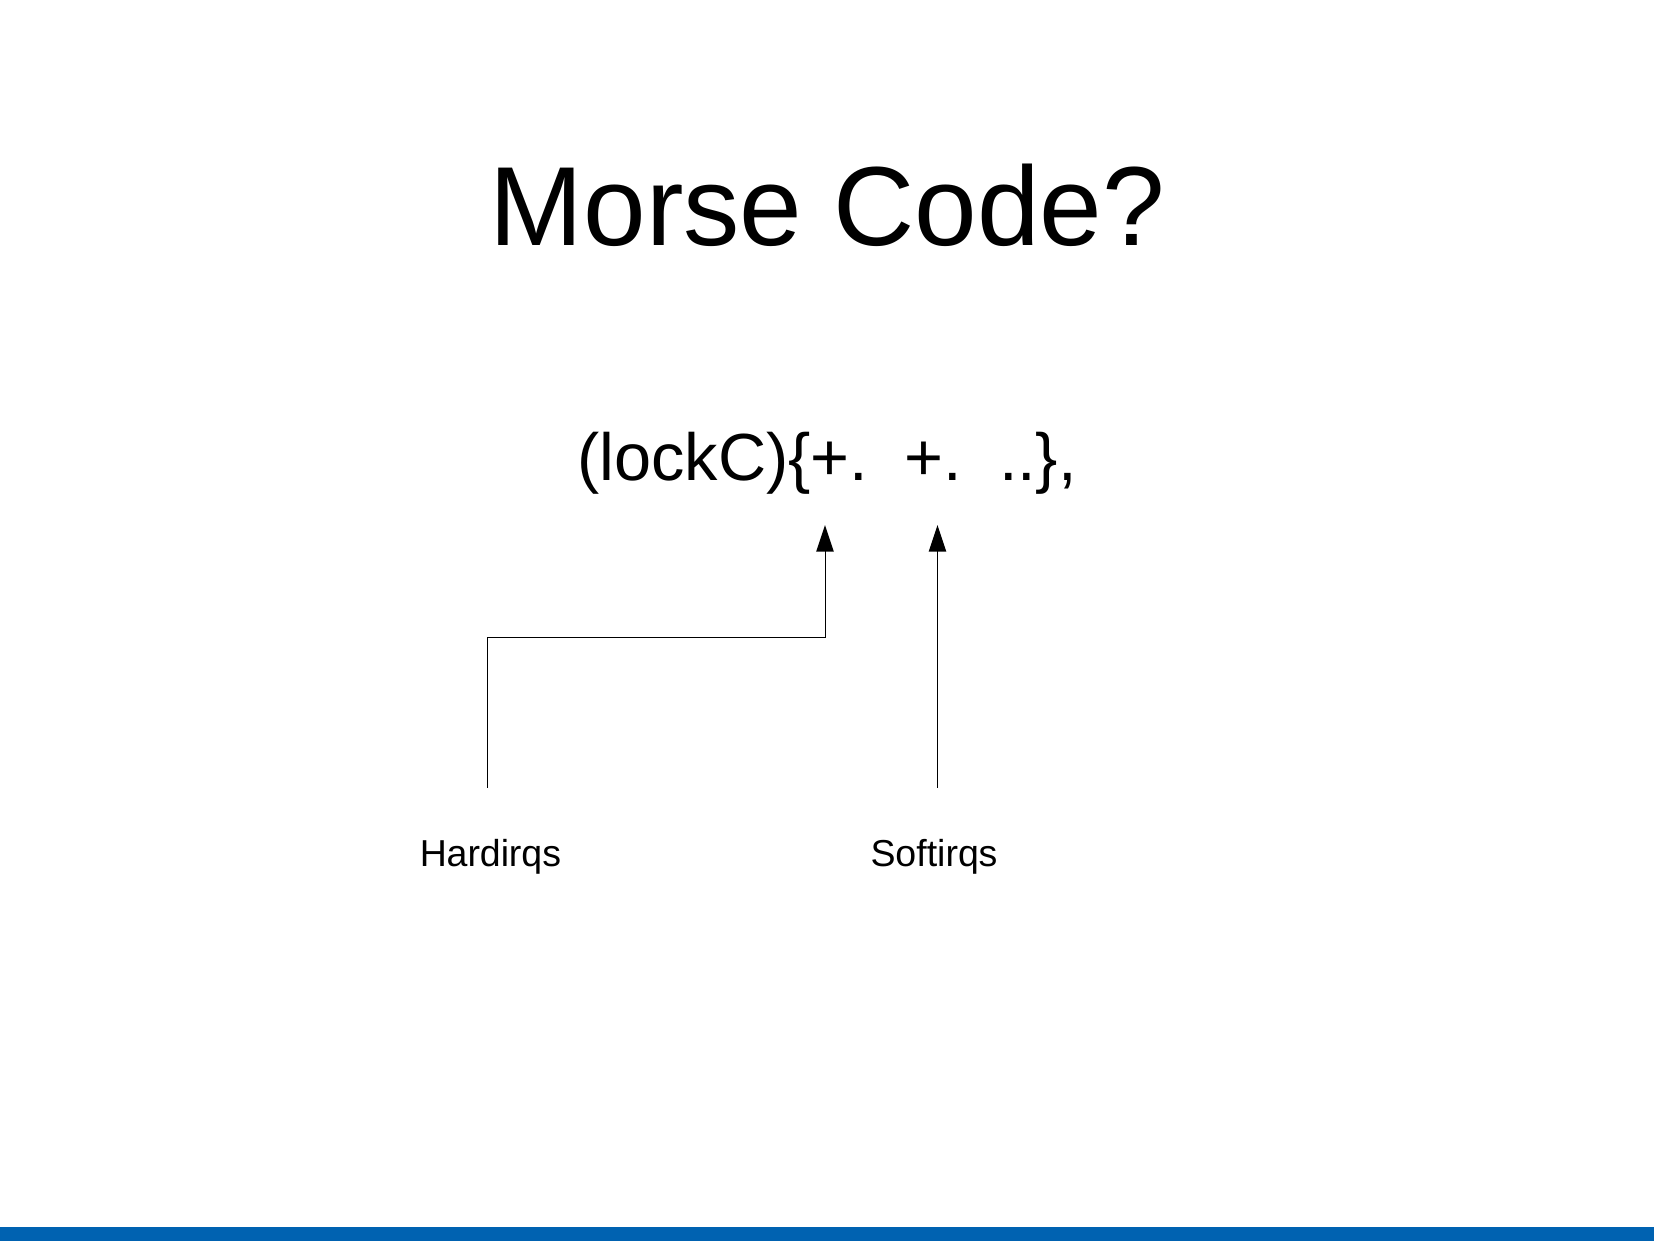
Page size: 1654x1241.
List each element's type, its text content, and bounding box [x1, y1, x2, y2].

title Morse Code? [121, 110, 1534, 303]
text_box (lockC){+. +. ..}, [562, 412, 1126, 503]
text_box Softirqs [855, 825, 1013, 882]
text_box Hardirqs [405, 825, 576, 882]
